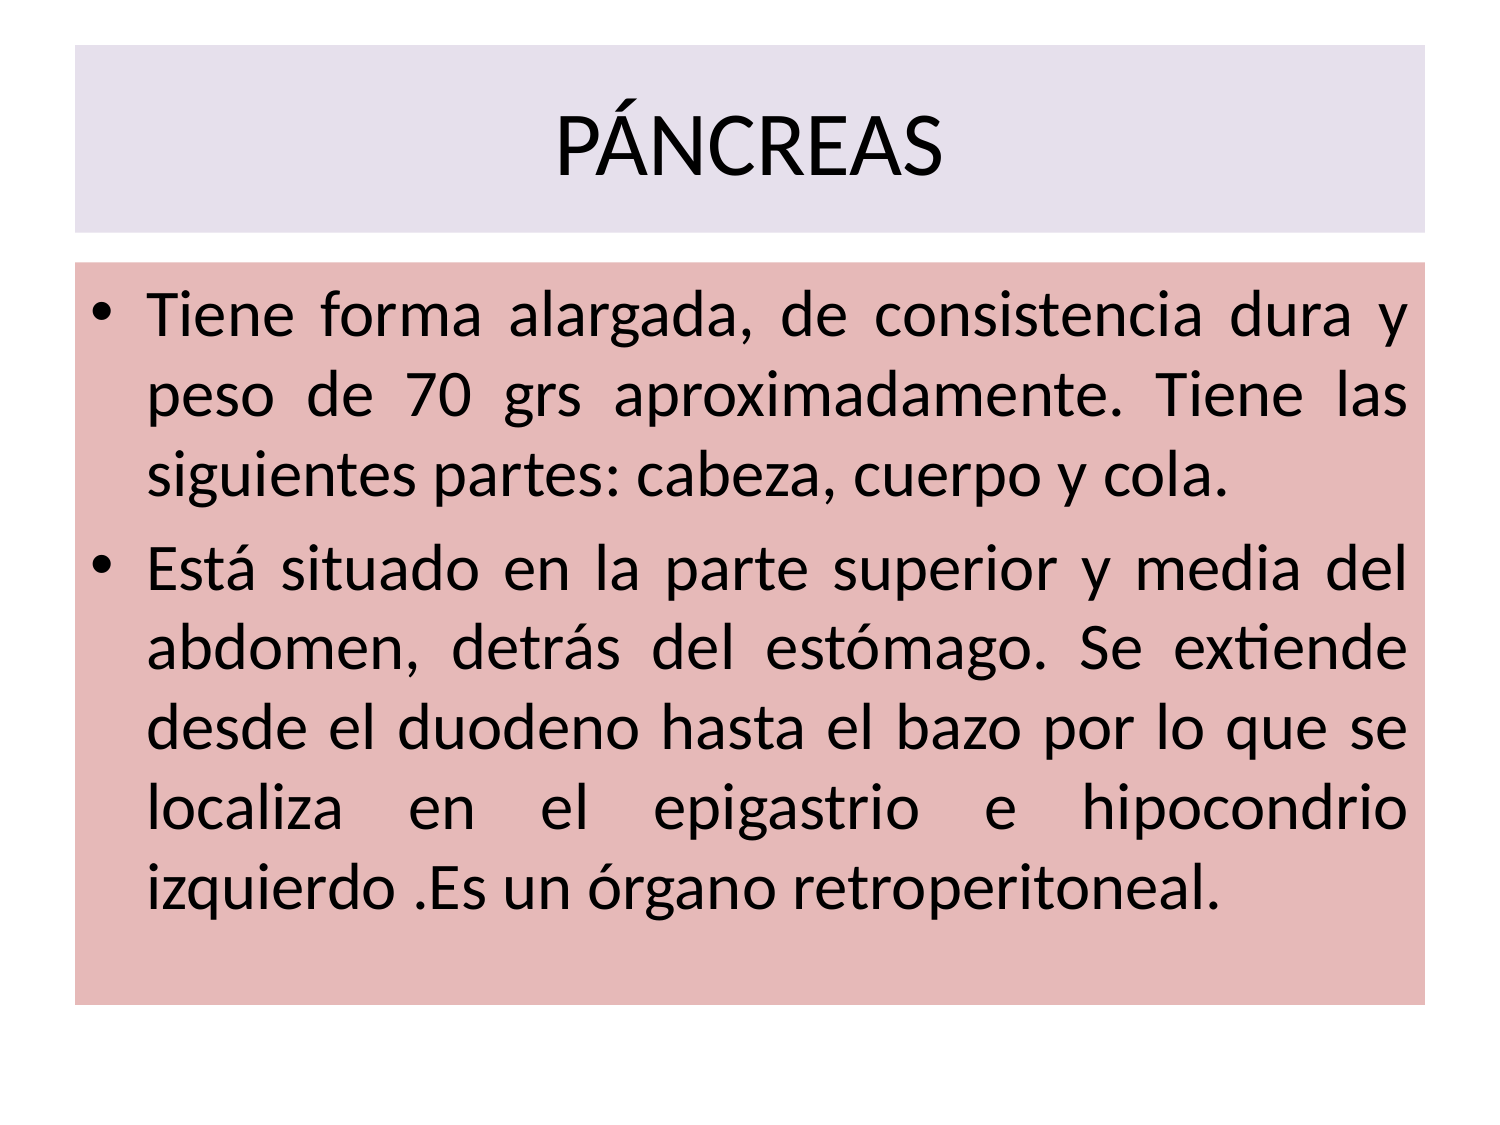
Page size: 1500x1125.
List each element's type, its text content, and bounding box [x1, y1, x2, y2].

title PÁNCREAS [75, 45, 1425, 233]
list Tiene forma alargada, de consistencia dura y peso de 70 grs aproximadamente. Tiene las siguientes partes: cabeza, cuerpo y cola. Está situado en la parte superior y media del abdomen, detrás del estómago. Se extiende desde el duodeno hasta el bazo por lo que se localiza en el epigastrio e hipocondrio izquierdo .Es un órgano retroperitoneal. [75, 262, 1425, 1005]
